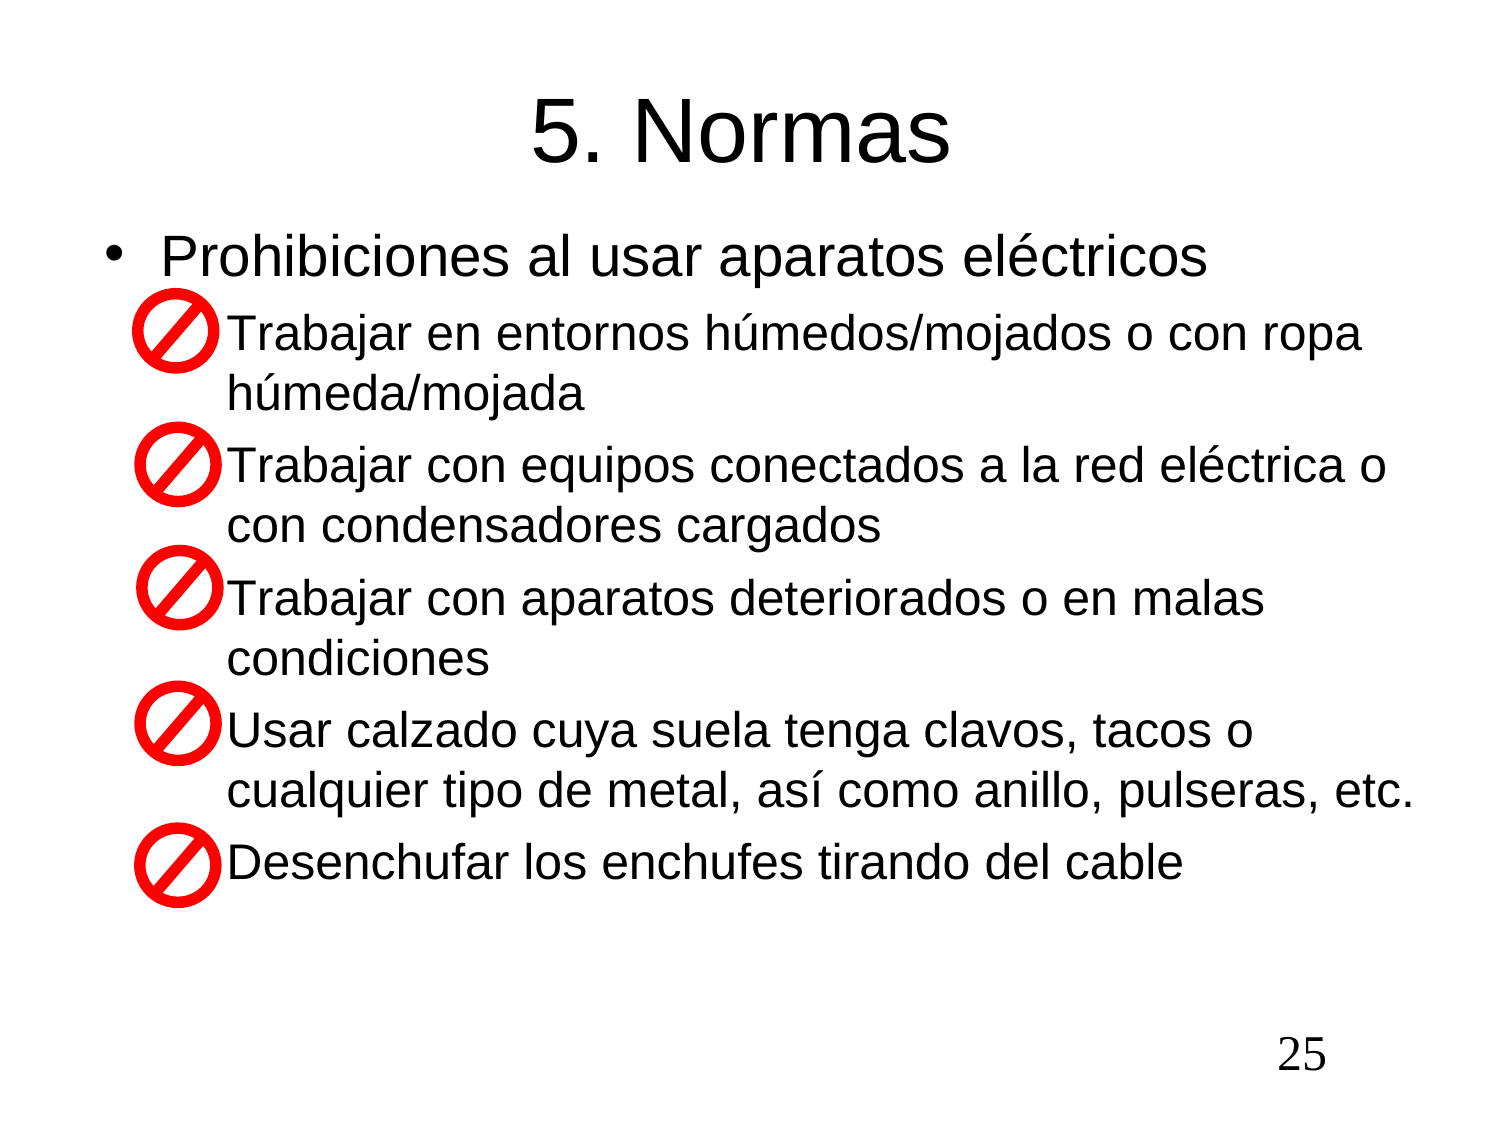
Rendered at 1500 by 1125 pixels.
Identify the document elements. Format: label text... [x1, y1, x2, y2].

text_box [140, 427, 217, 502]
title 5. Normas [104, 32, 1380, 220]
text_box [141, 550, 218, 625]
text_box [137, 293, 214, 368]
list Prohibiciones al usar aparatos eléctricos Trabajar en entornos húmedos/mojados o con ropa húmeda/mojada Trabajar con equipos conectados a la red eléctrica o con condensadores cargados Trabajar con aparatos deteriorados o en malas condiciones Usar calzado cuya suela tenga clavos, tacos o cualquier tipo de metal, así como anillo, pulseras, etc. Desenchufar los enchufes tirando del cable [89, 210, 1437, 994]
text_box [139, 828, 216, 903]
text_box [140, 686, 217, 761]
